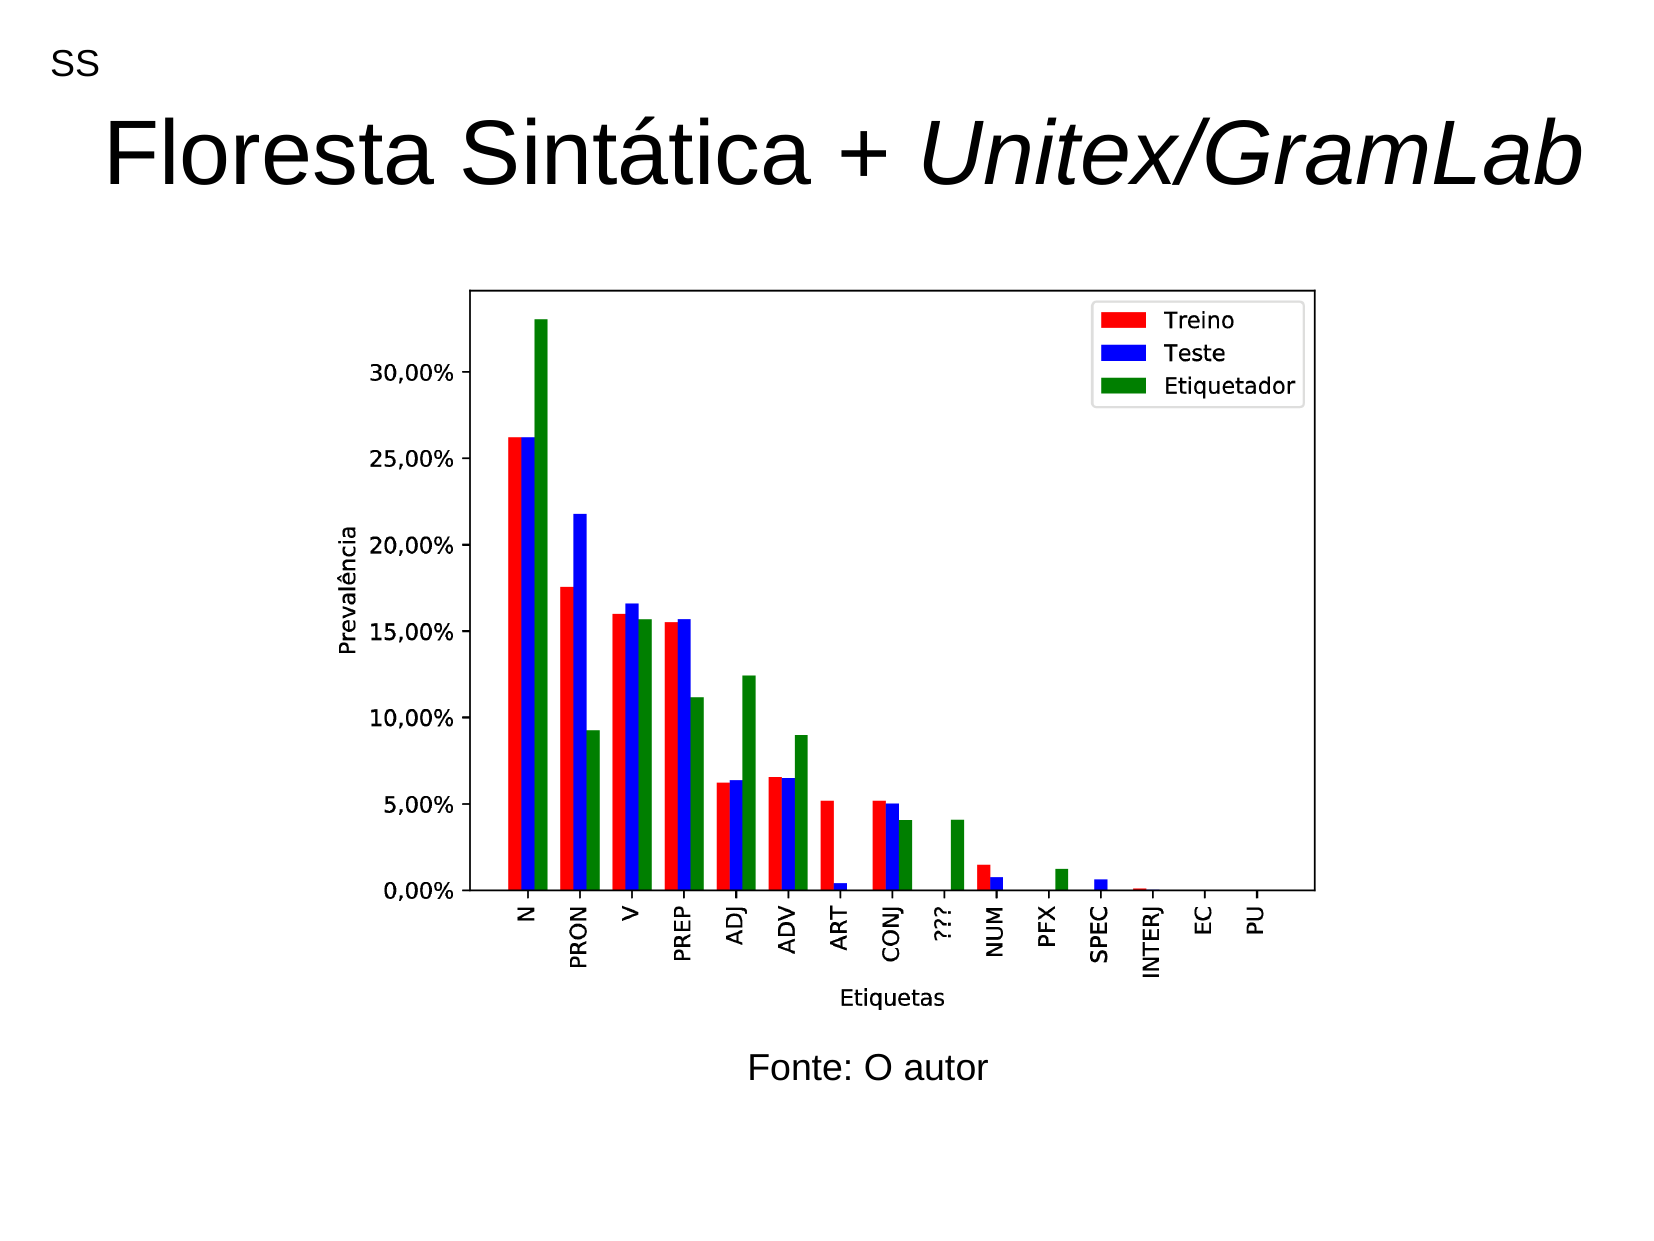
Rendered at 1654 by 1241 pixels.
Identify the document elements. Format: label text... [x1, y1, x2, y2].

text_box Fonte: O autor [732, 1039, 1004, 1097]
text_box SS [35, 35, 116, 93]
picture [337, 289, 1316, 1010]
title Floresta Sintática + Unitex/GramLab [11, 49, 1642, 257]
